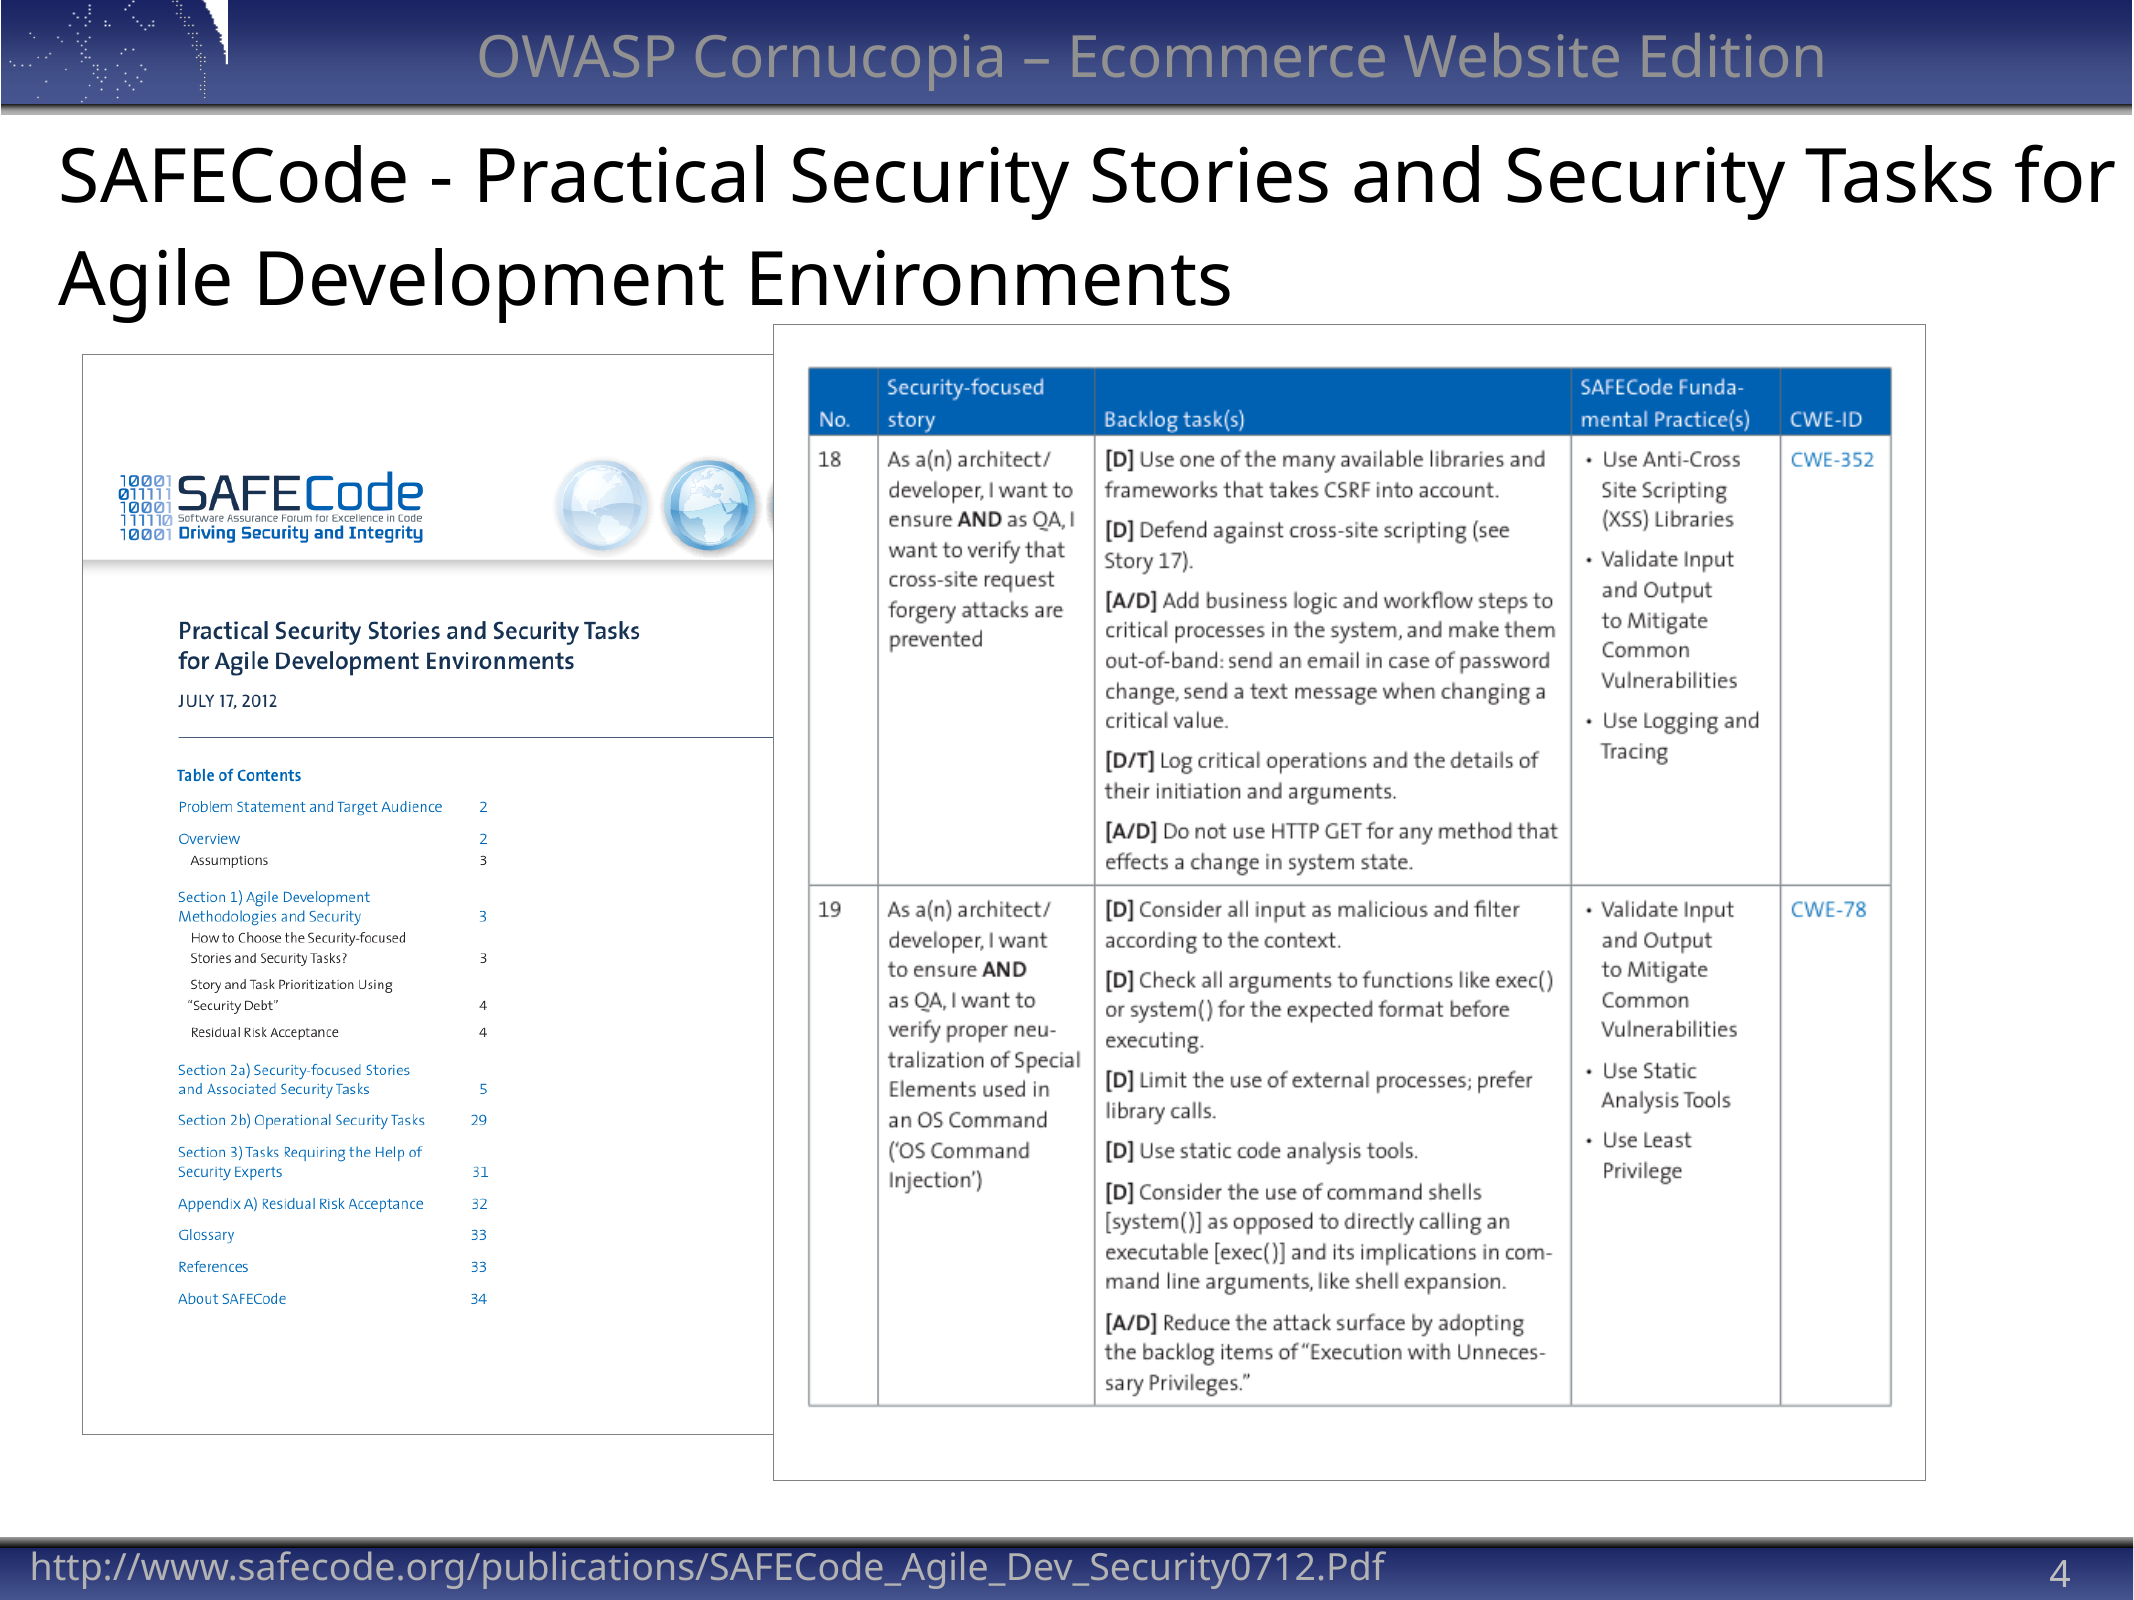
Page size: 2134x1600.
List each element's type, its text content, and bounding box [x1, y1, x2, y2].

list http://www.safecode.org/publications/SAFECode_Agile_Dev_Security0712.Pdf [29, 1540, 2038, 1600]
picture [82, 324, 1926, 1481]
title SAFECode - Practical Security Stories and Security Tasks for Agile Development Environments [58, 124, 2126, 325]
